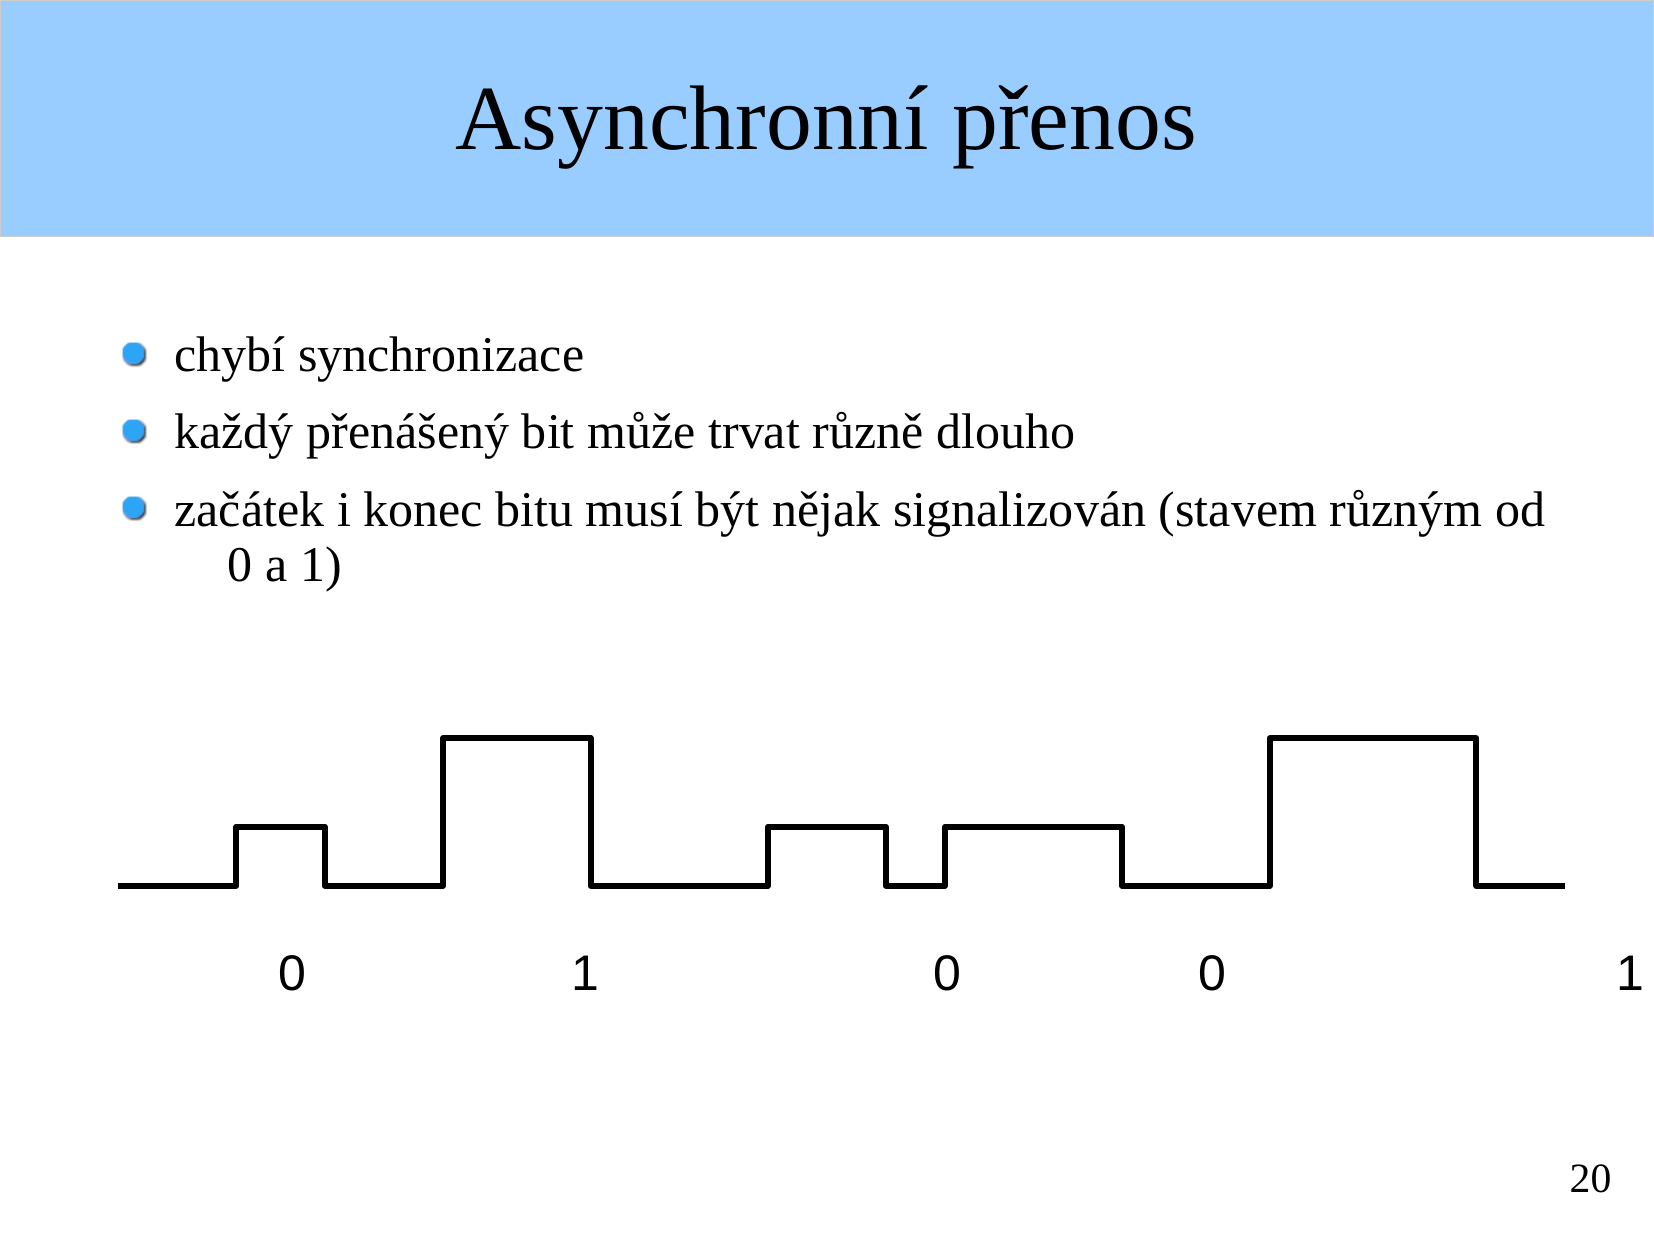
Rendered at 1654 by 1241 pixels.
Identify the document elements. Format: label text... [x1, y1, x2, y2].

text_box 0 1 0 0 1 [236, 944, 1409, 1030]
list chybí synchronizace každý přenášený bit může trvat různě dlouho začátek i konec bitu musí být nějak signalizován (stavem různým od 0 a 1) [86, 327, 1566, 1222]
title Asynchronní přenos [0, 0, 1654, 237]
